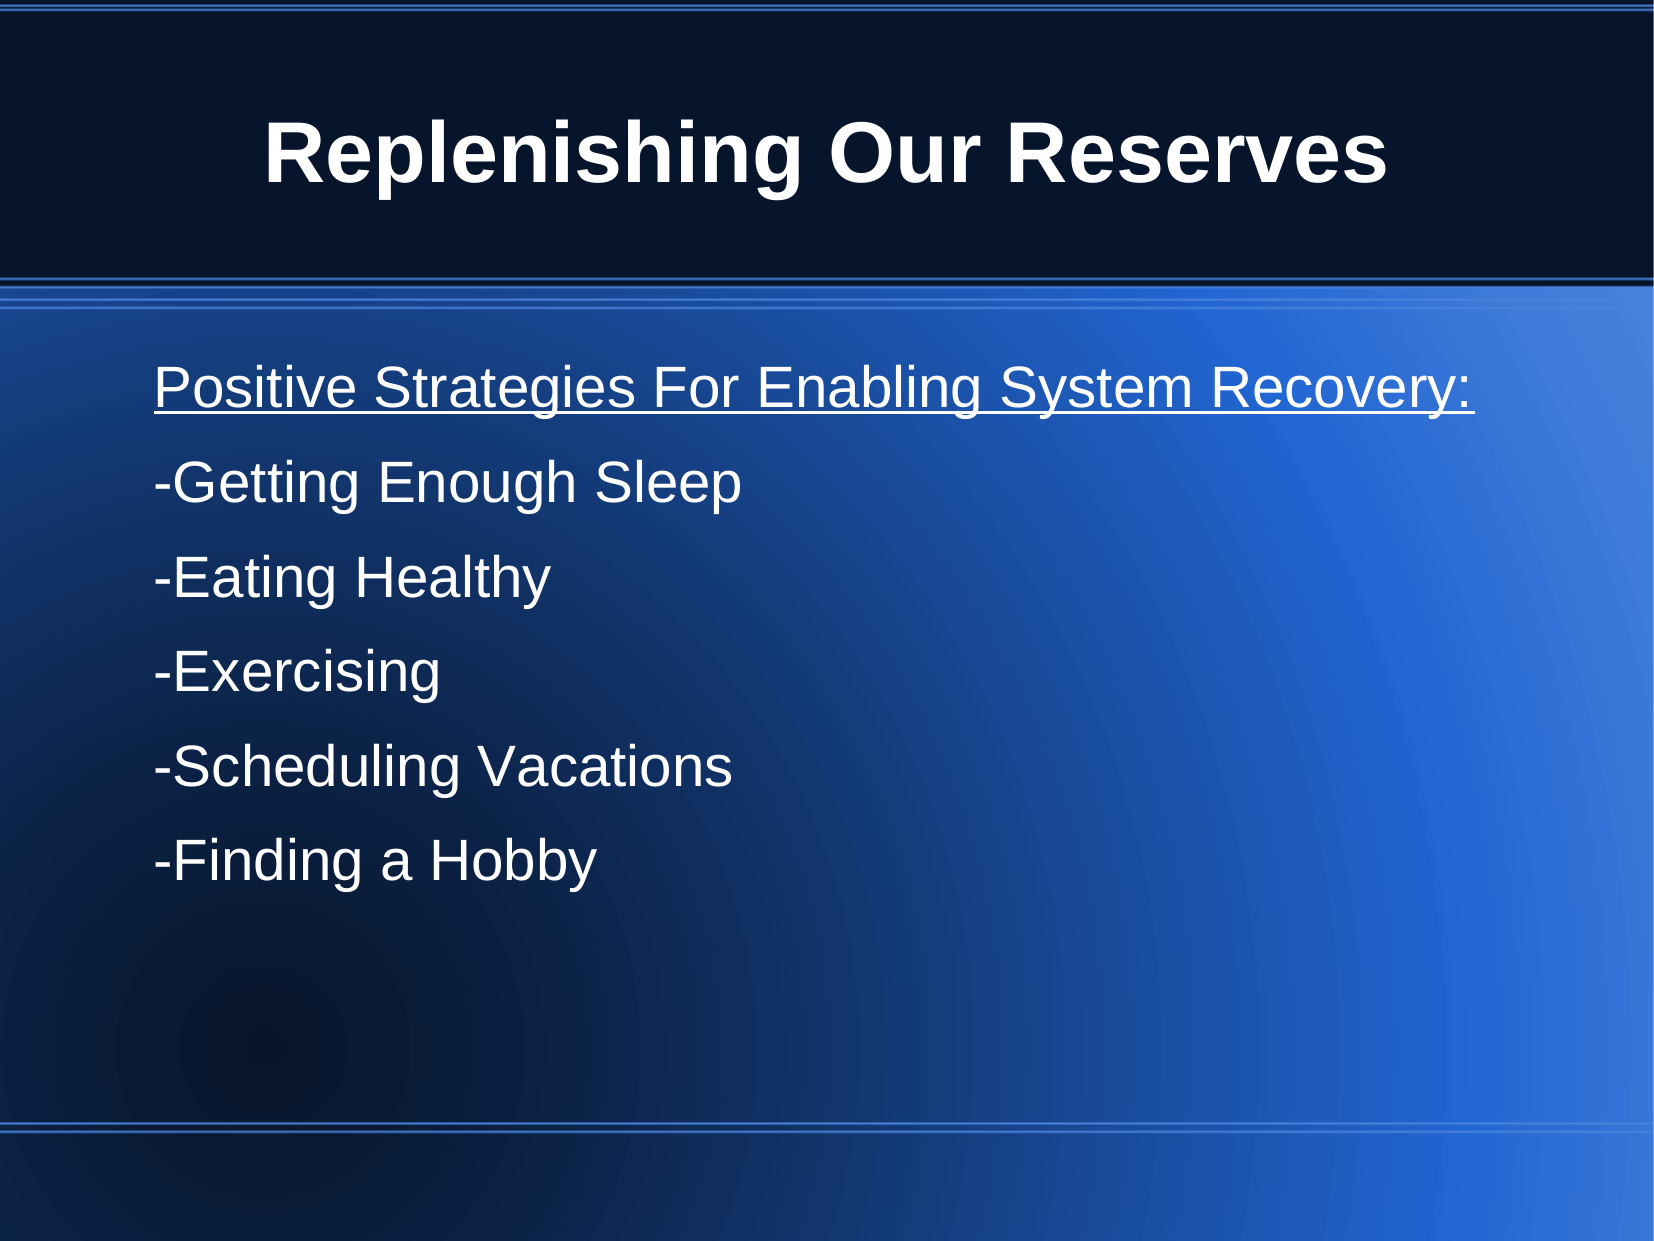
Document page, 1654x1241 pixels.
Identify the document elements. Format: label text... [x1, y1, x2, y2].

list Positive Strategies For Enabling System Recovery: -Getting Enough Sleep -Eating Healthy -Exercising -Scheduling Vacations -Finding a Hobby [82, 355, 1571, 1058]
picture [0, 0, 1654, 1241]
title Replenishing Our Reserves [82, 49, 1571, 257]
